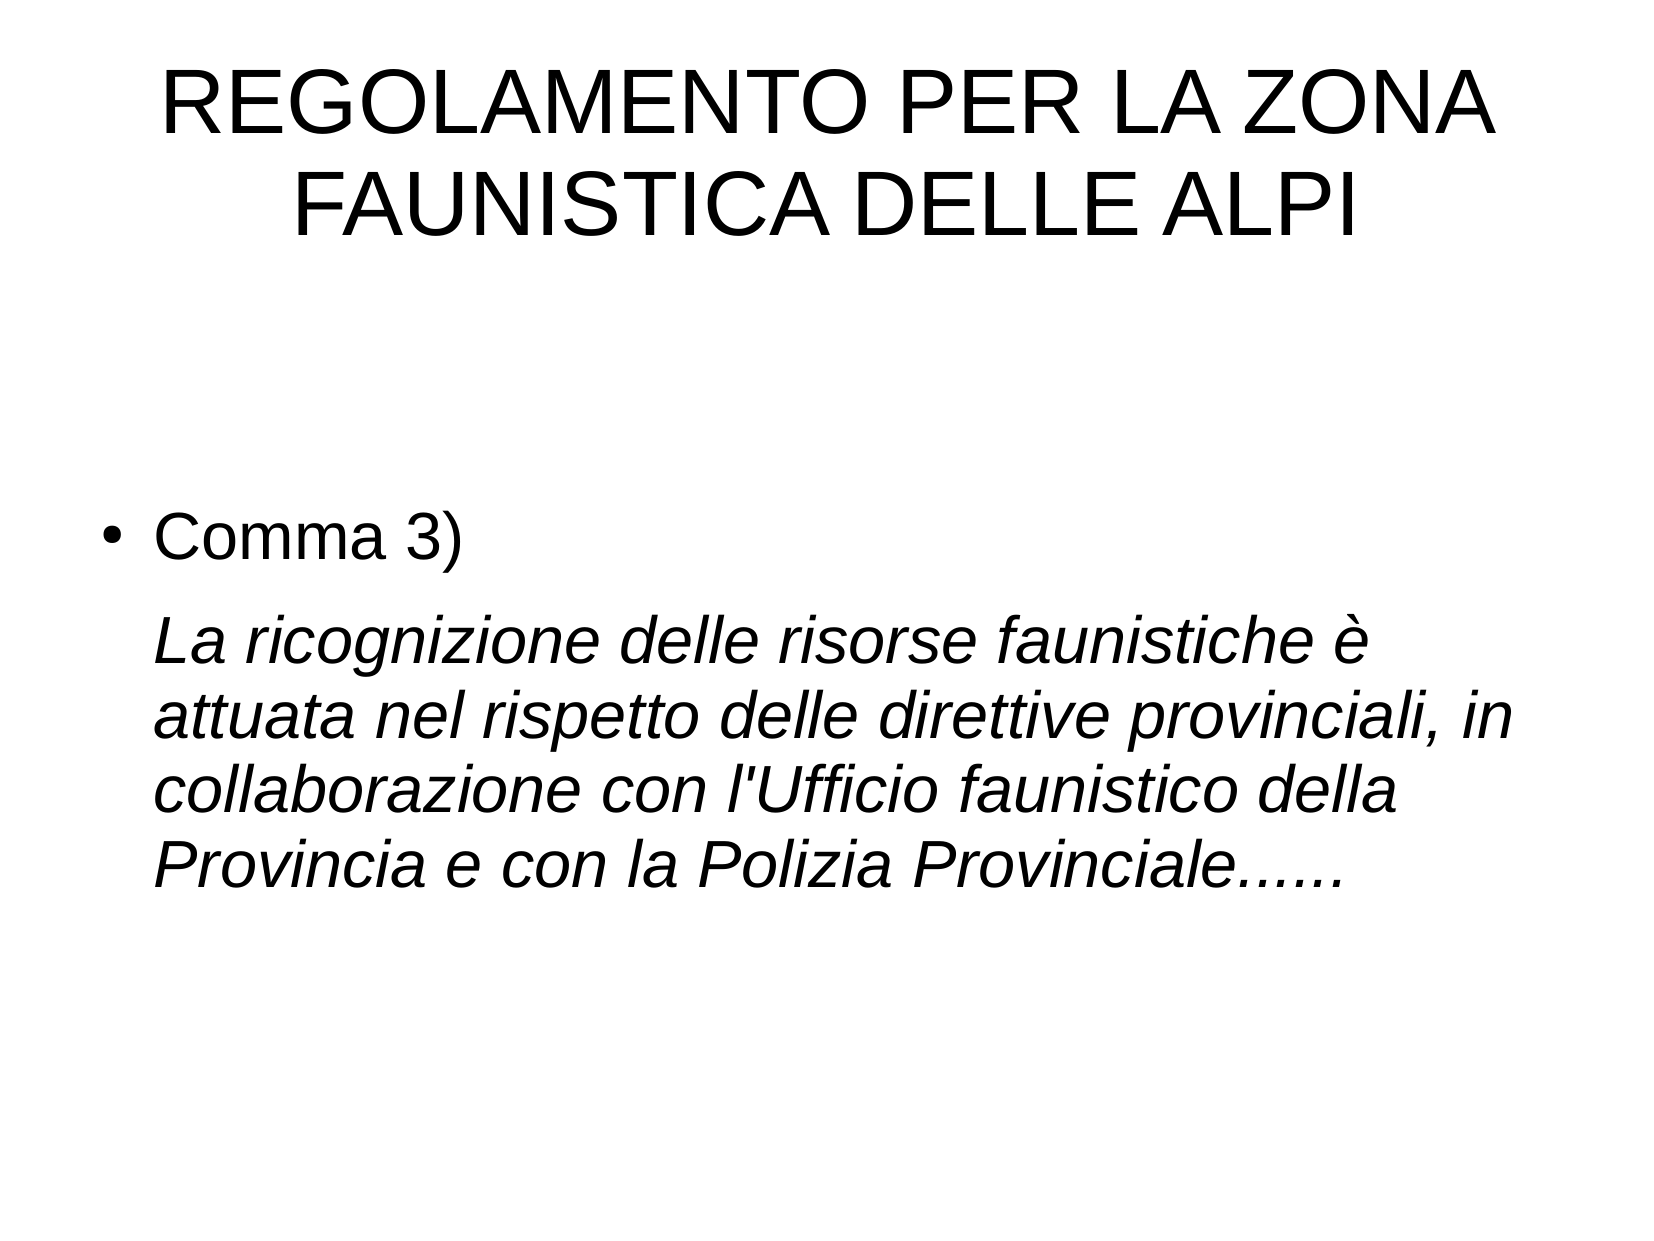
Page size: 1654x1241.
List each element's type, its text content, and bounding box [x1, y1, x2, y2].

title REGOLAMENTO PER LA ZONA FAUNISTICA DELLE ALPI [82, 49, 1571, 257]
list Comma 3) La ricognizione delle risorse faunistiche è attuata nel rispetto delle direttive provinciali, in collaborazione con l'Ufficio faunistico della Provincia e con la Polizia Provinciale...... [82, 290, 1571, 1109]
